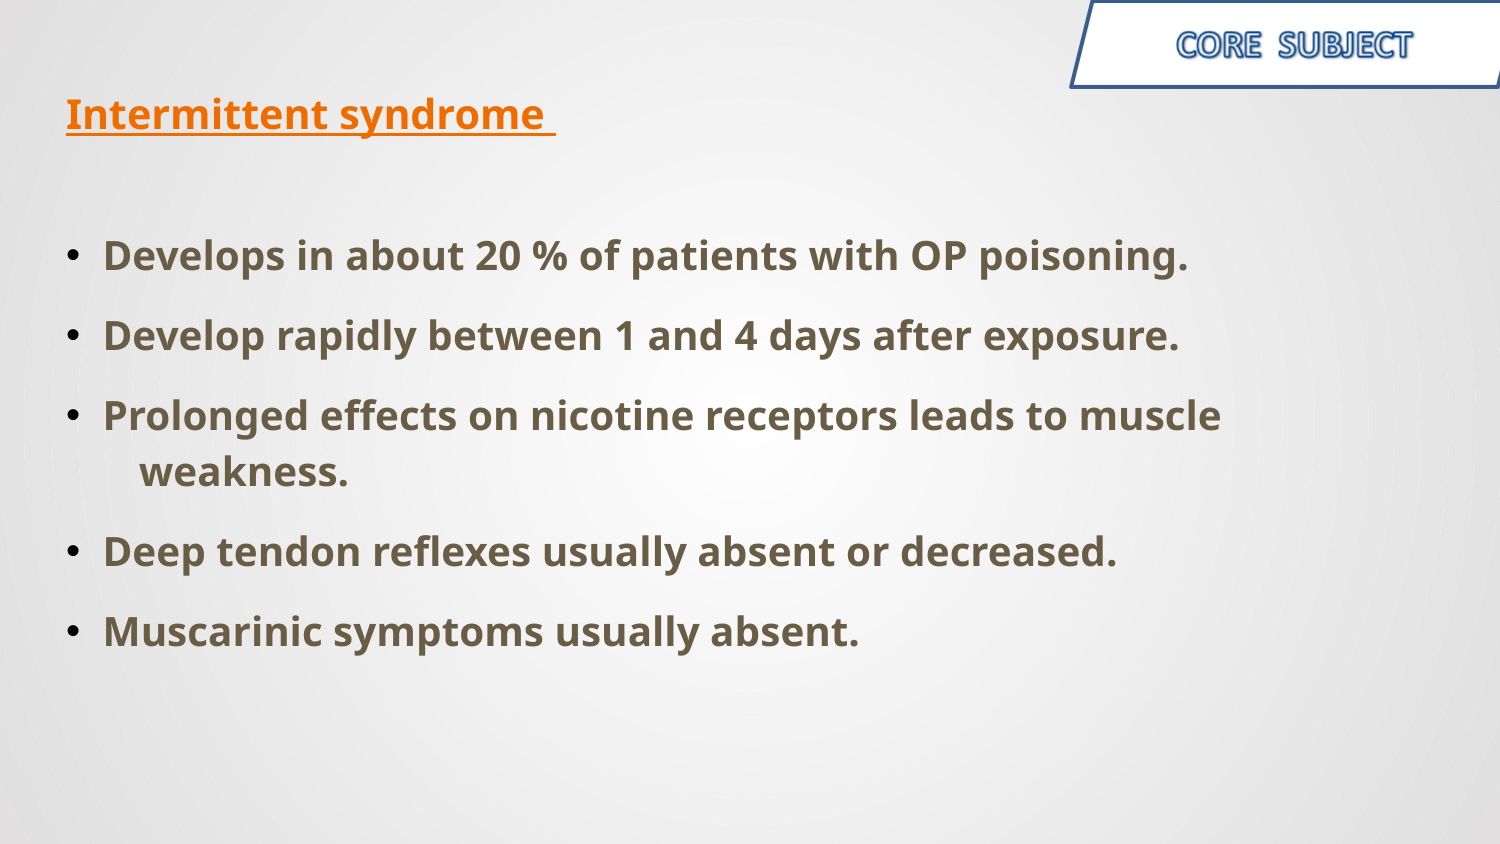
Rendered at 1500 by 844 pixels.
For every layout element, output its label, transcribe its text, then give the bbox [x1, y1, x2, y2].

list Develops in about 20 % of patients with OP poisoning. Develop rapidly between 1 and 4 days after exposure. Prolonged effects on nicotine receptors leads to muscle weakness. Deep tendon reflexes usually absent or decreased. Muscarinic symptoms usually absent. [51, 207, 1449, 750]
title Intermittent syndrome [51, 72, 1449, 189]
picture [1069, 0, 1500, 95]
